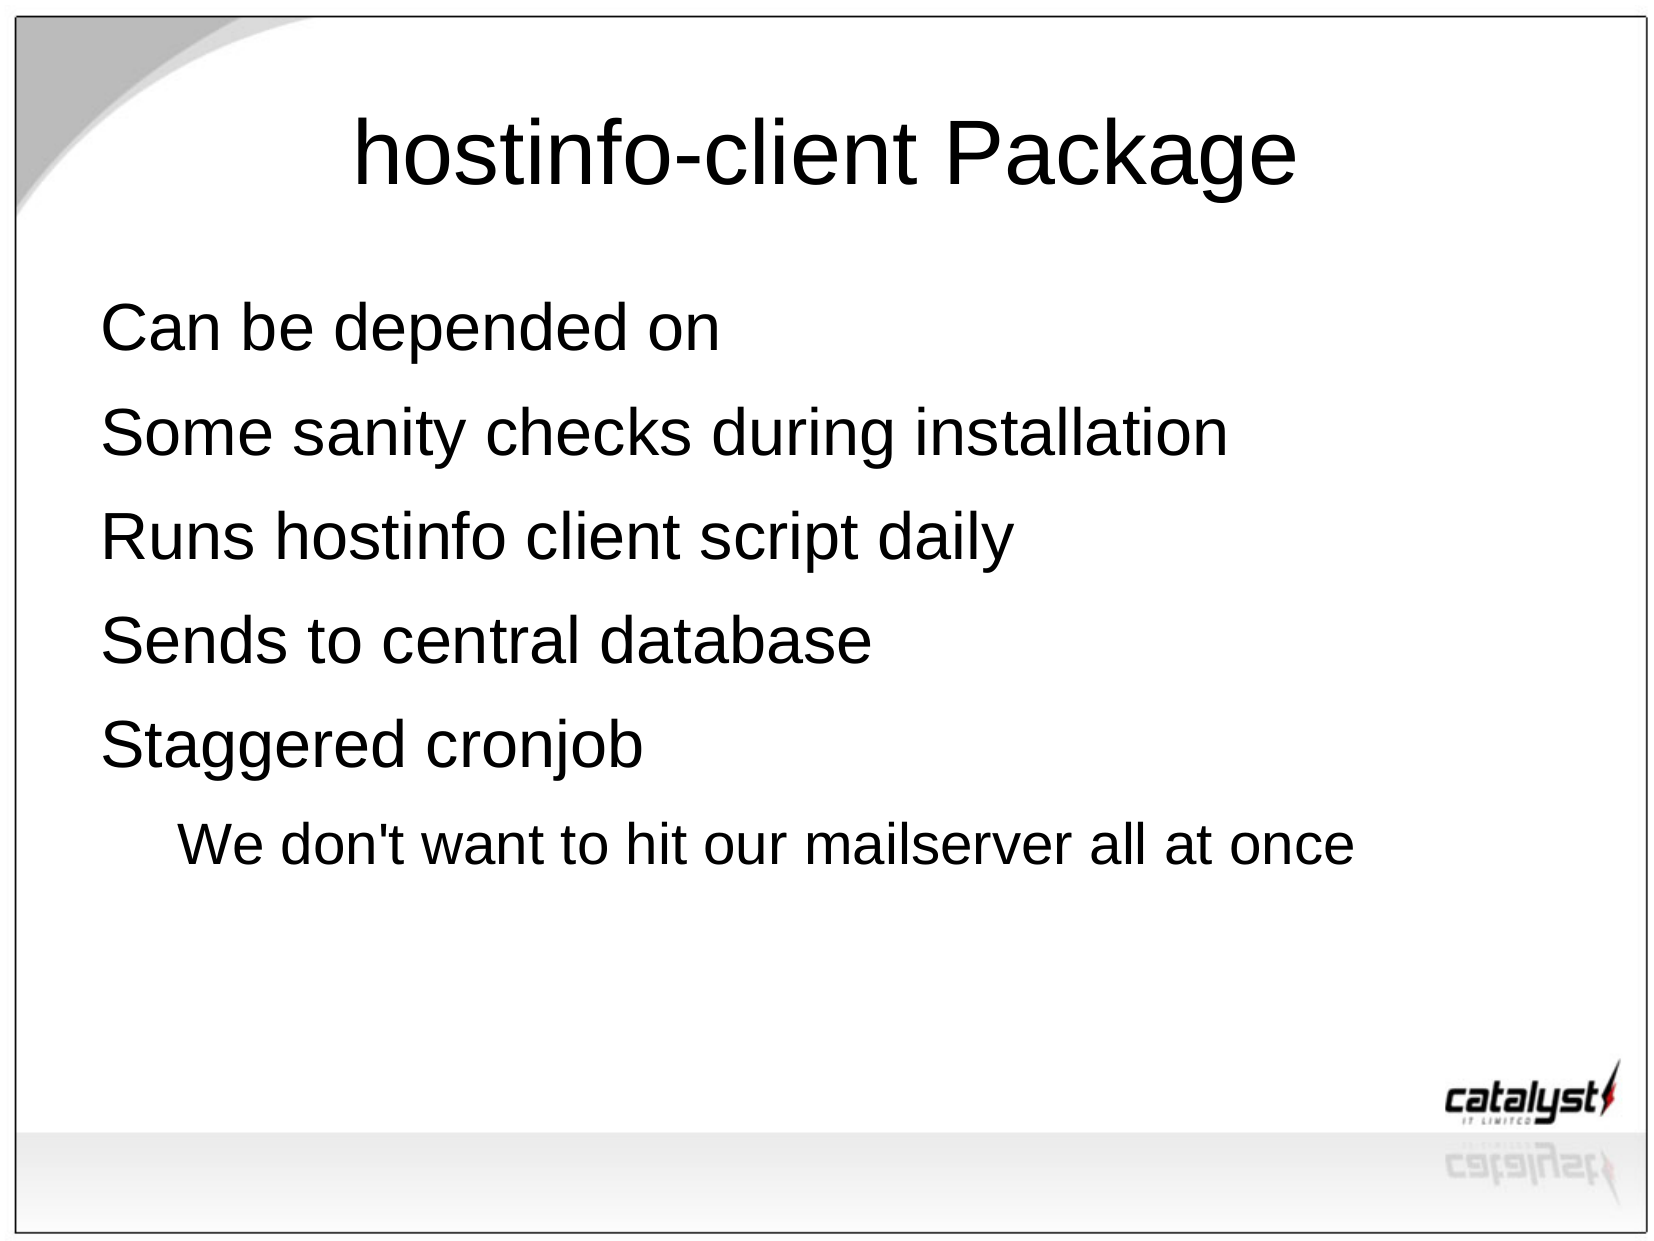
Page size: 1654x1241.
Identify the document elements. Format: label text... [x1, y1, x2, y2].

list Can be depended on Some sanity checks during installation Runs hostinfo client script daily Sends to central database Staggered cronjob We don't want to hit our mailserver all at once [82, 290, 1571, 1094]
title hostinfo-client Package [82, 56, 1571, 250]
picture [4, 5, 1654, 1241]
